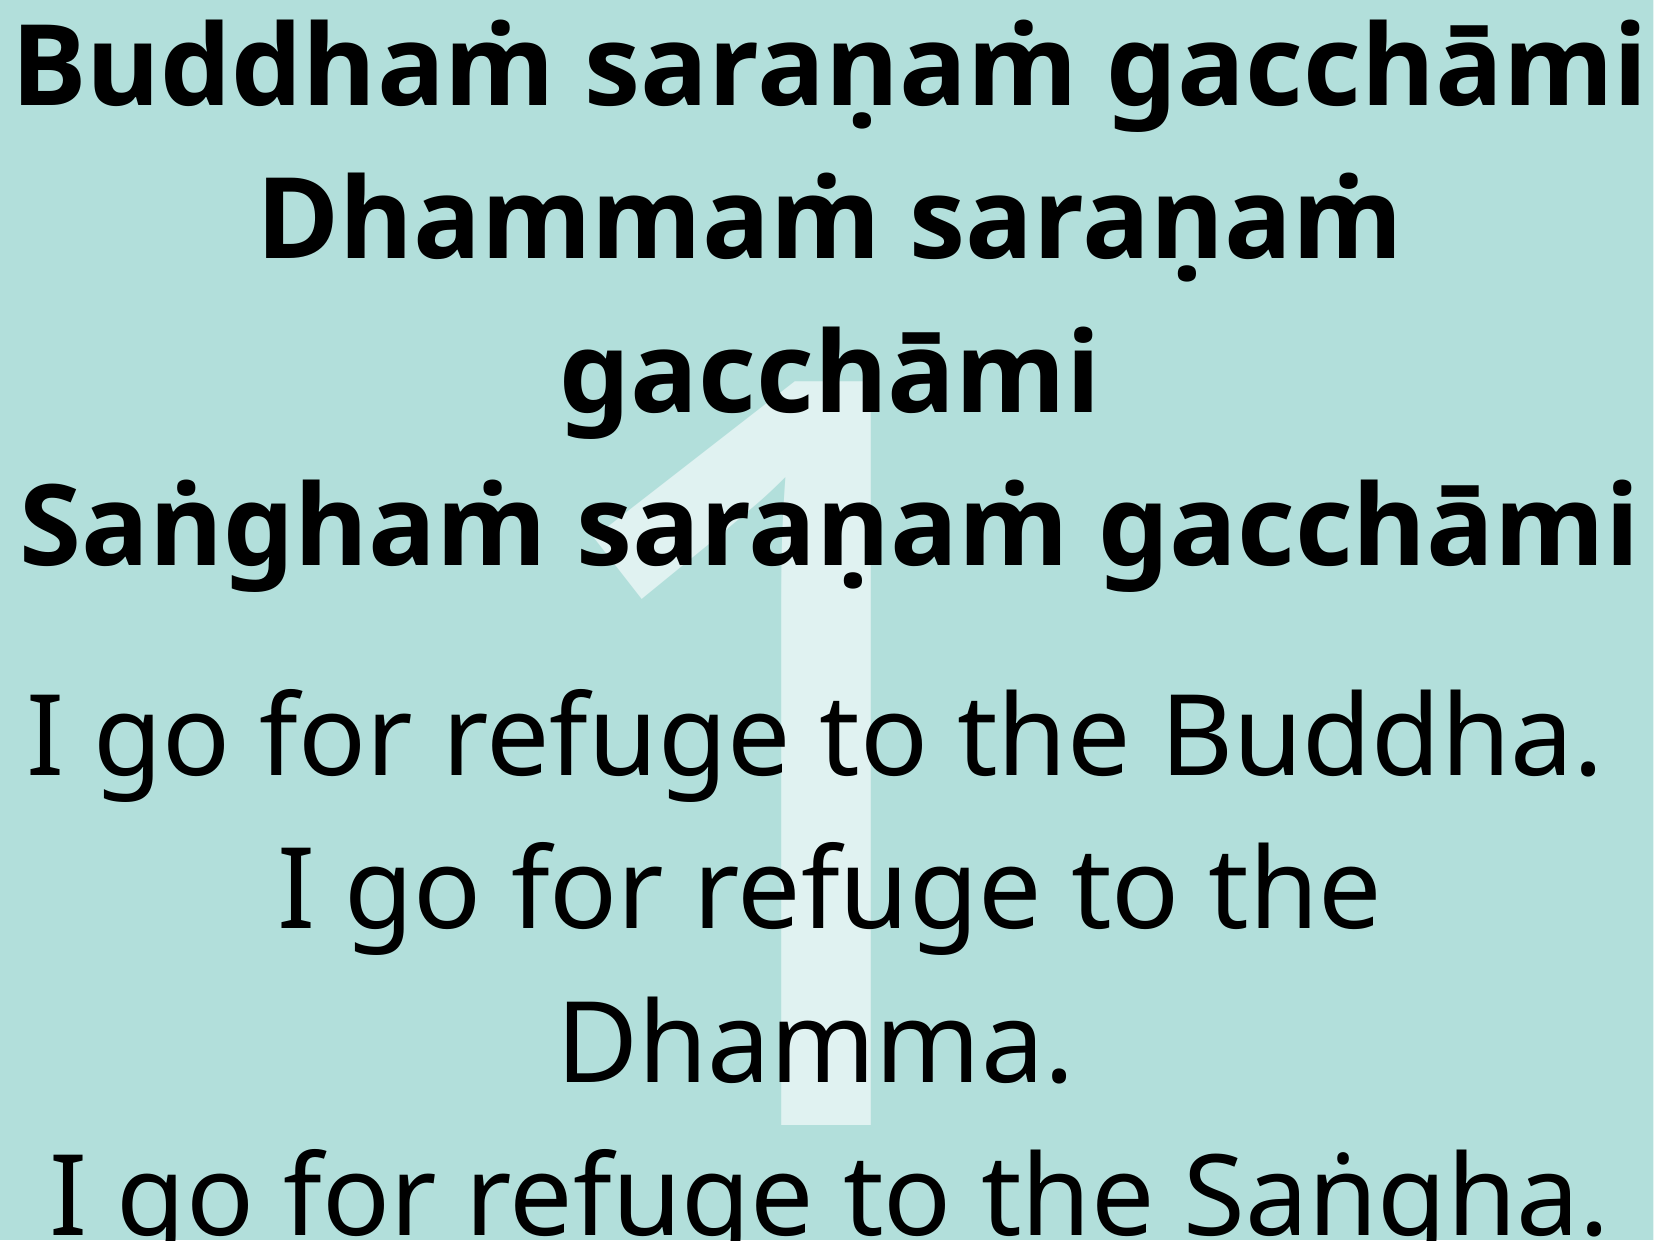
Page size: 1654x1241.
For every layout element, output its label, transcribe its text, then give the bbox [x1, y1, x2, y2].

subtitle Buddhaṁ saraṇaṁ gacchāmi Dhammaṁ saraṇaṁ gacchāmi Saṅghaṁ saraṇaṁ gacchāmi I go for refuge to the Buddha. I go for refuge to the Dhamma. I go for refuge to the Saṅgha. [7, 11, 1653, 1241]
text_box 1 [1, 4, 1598, 1241]
